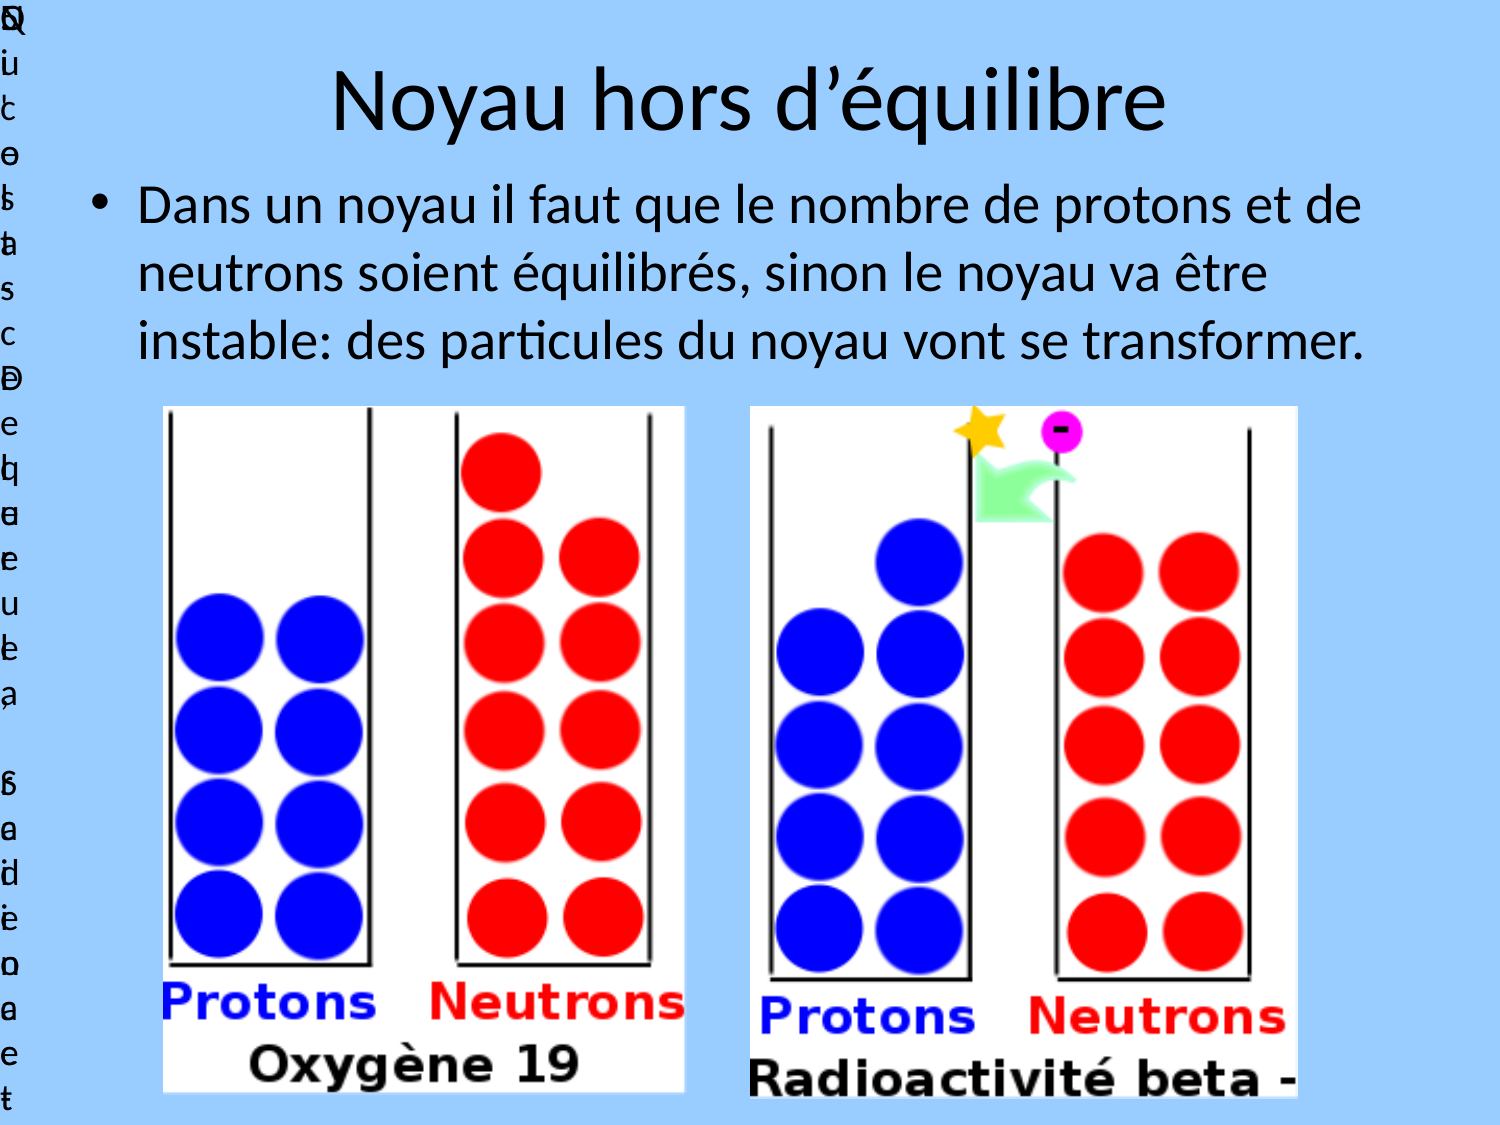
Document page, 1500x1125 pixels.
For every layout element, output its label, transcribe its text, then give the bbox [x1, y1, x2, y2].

title Noyau hors d’équilibre [75, 0, 1425, 159]
picture [163, 406, 687, 1095]
list Dans un noyau il faut que le nombre de protons et de neutrons soient équilibrés, sinon le noyau va être instable: des particules du noyau vont se transformer. [75, 159, 1425, 407]
picture [750, 406, 1298, 1099]
